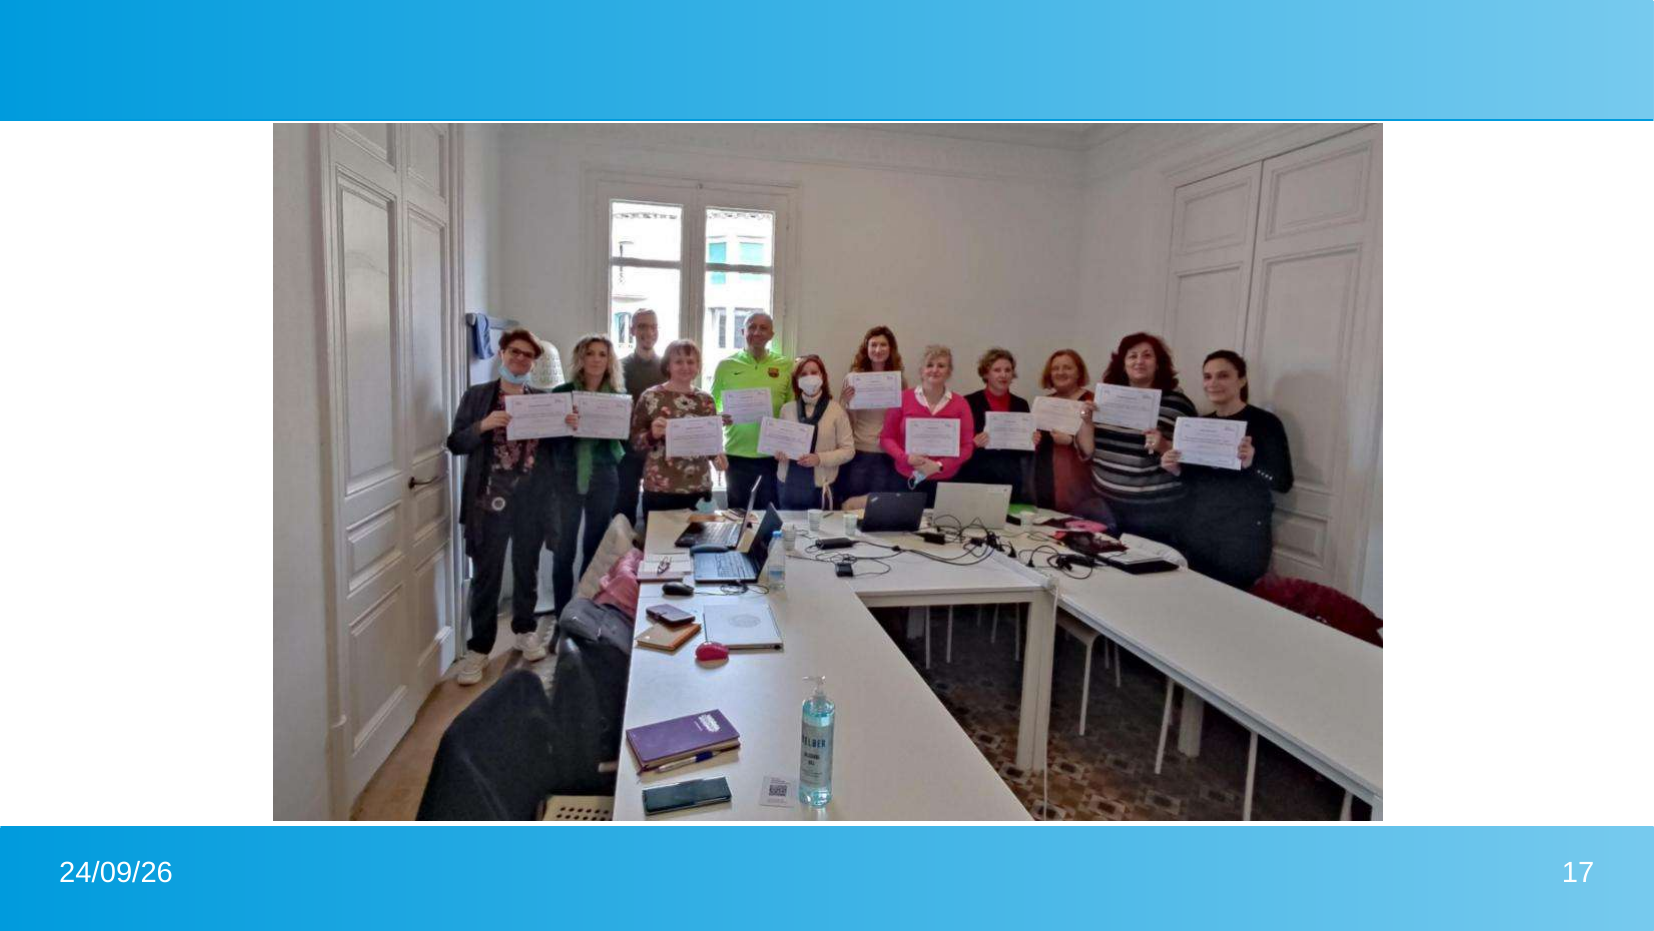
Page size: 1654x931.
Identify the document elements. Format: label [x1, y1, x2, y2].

picture [273, 123, 1383, 821]
